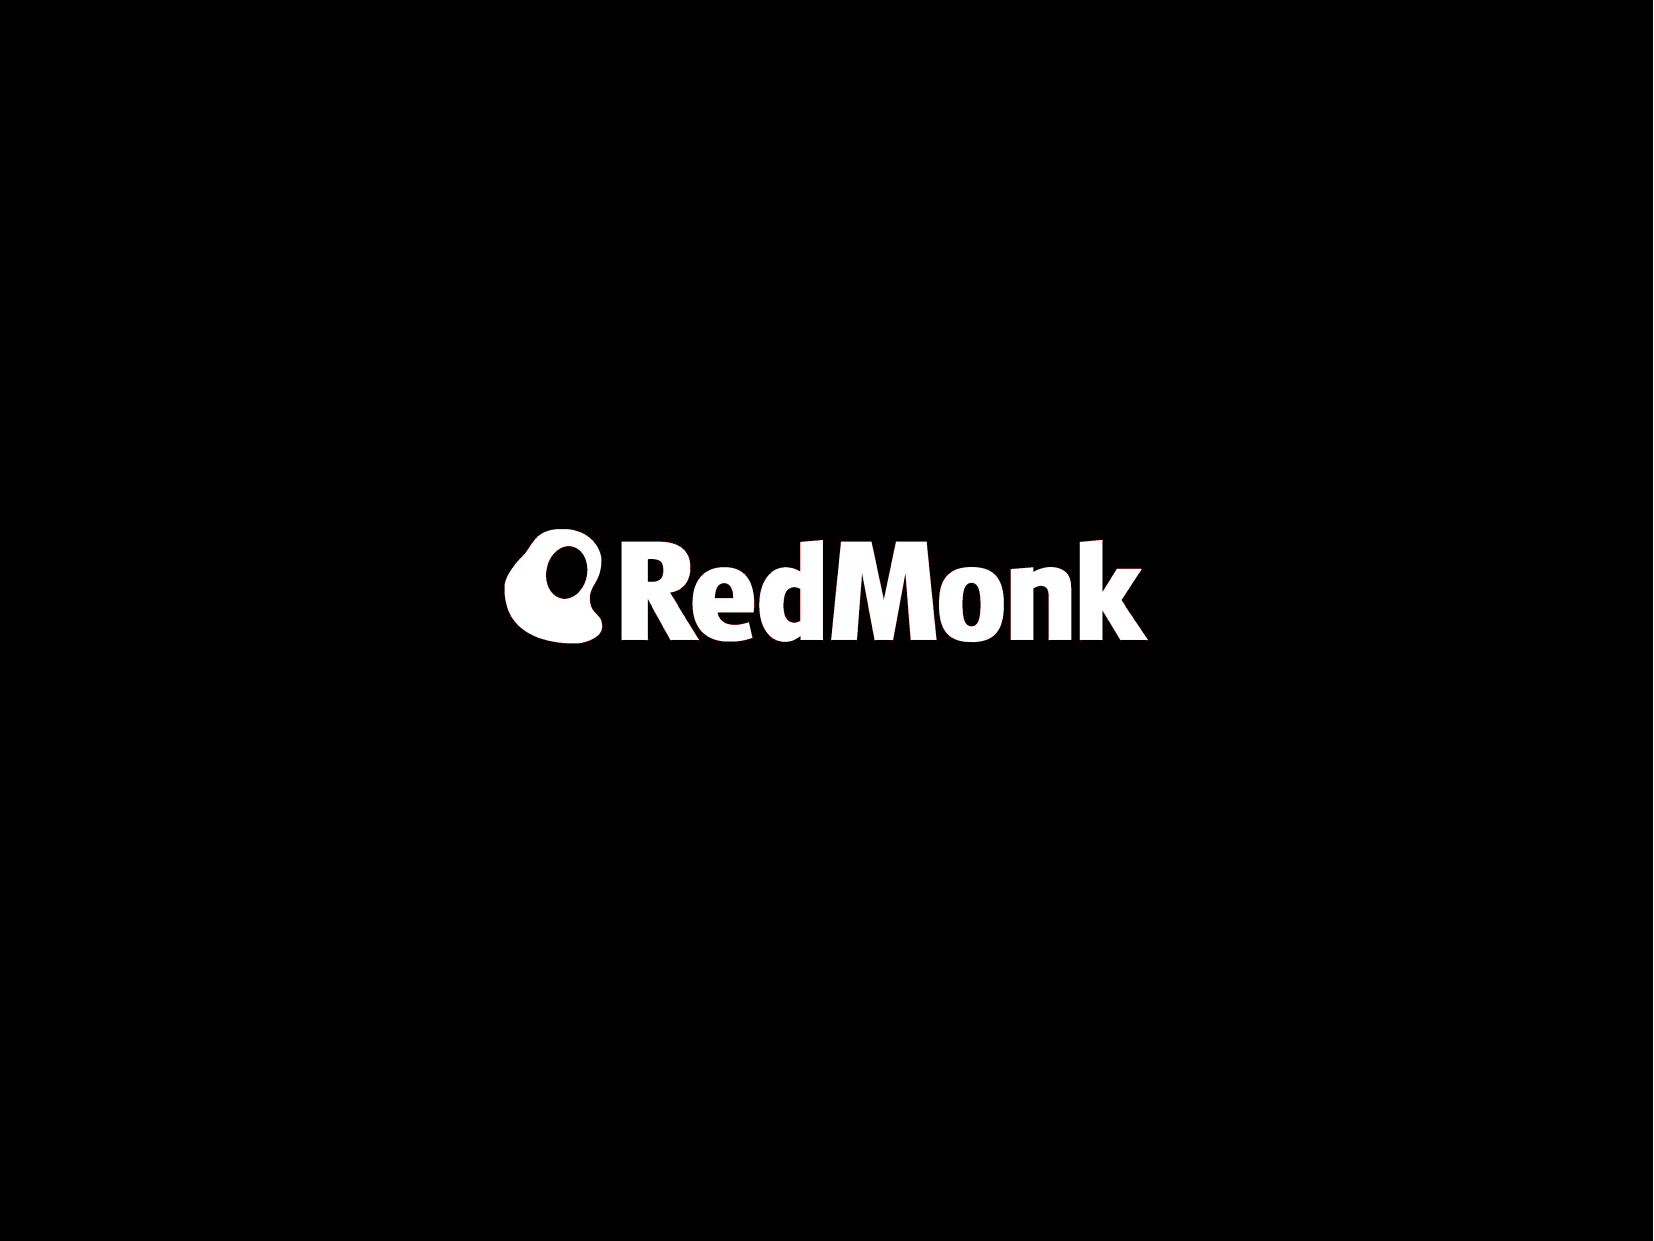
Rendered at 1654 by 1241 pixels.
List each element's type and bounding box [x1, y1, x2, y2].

picture [487, 524, 1163, 648]
